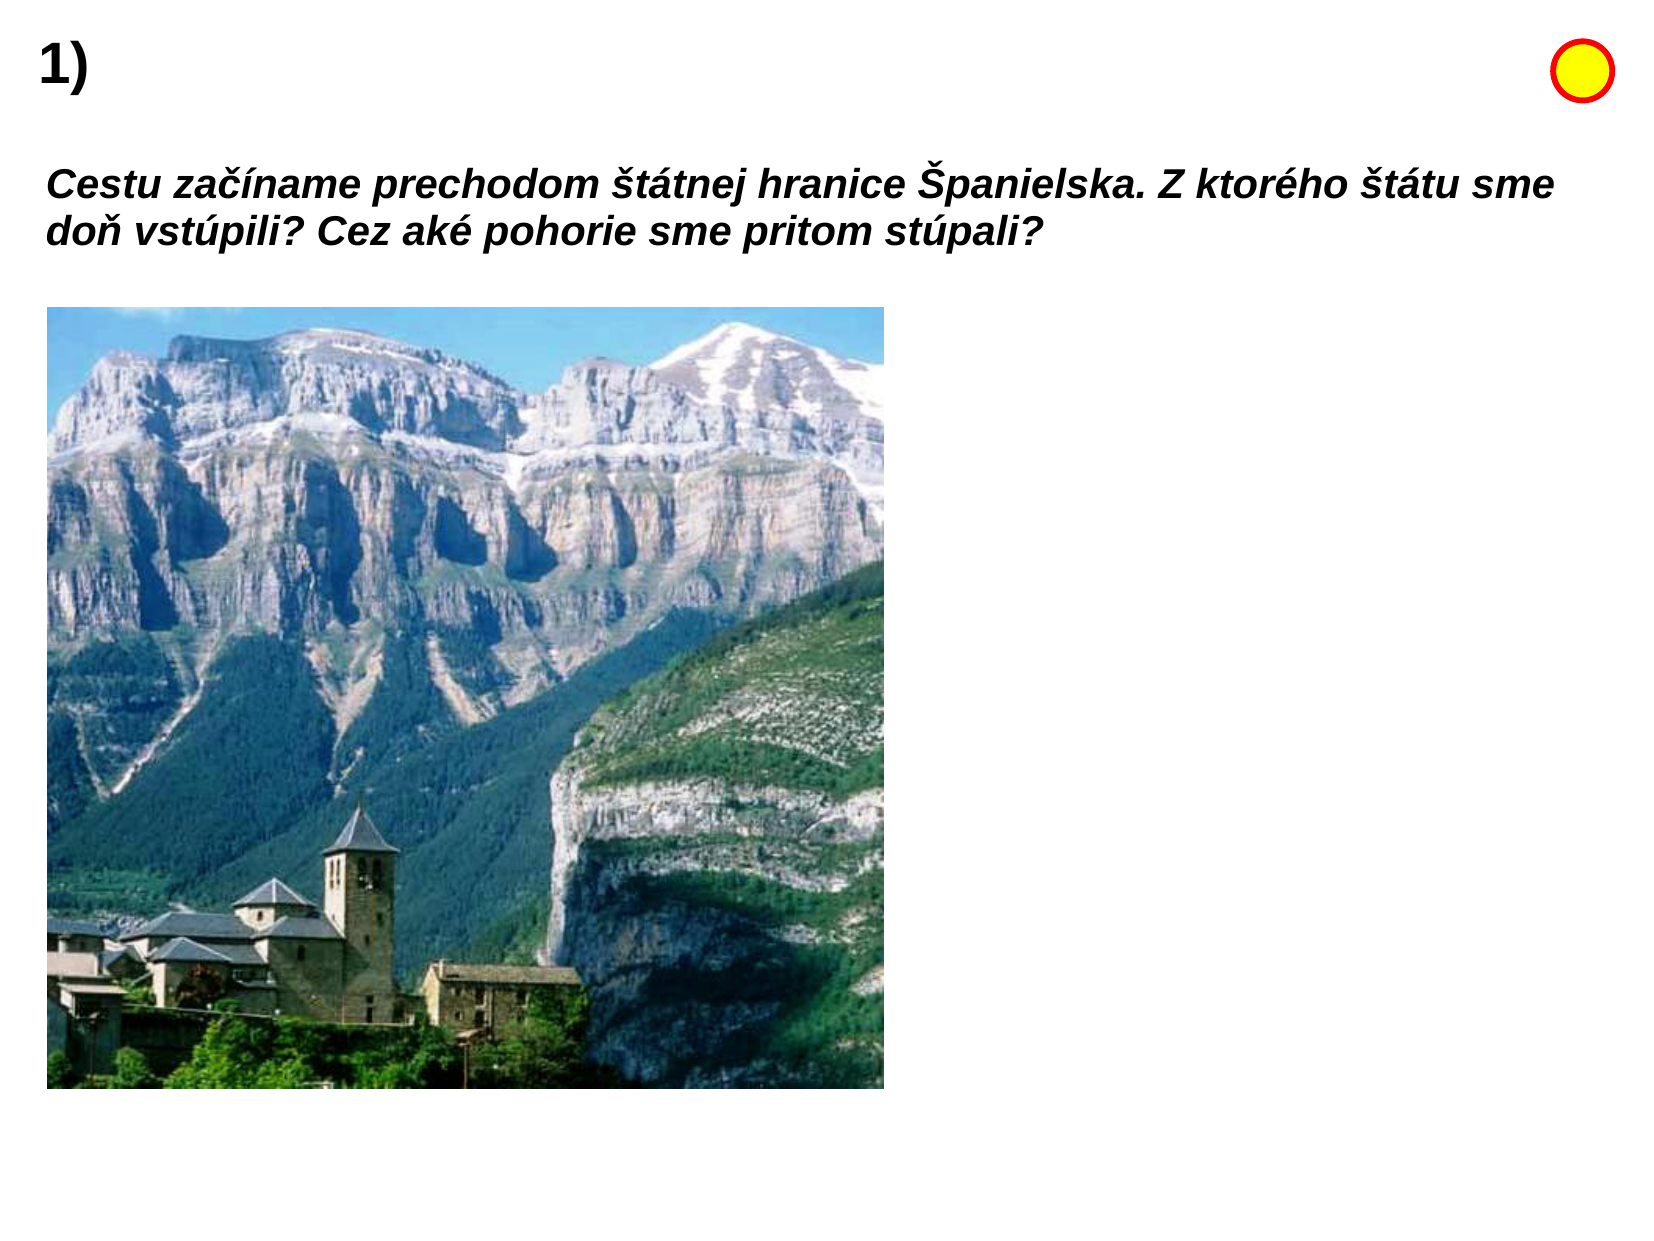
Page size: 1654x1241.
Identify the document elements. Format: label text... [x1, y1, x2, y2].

text_box Cestu začíname prechodom štátnej hranice Španielska. Z ktorého štátu sme doň vstúpili? Cez aké pohorie sme pritom stúpali? [31, 153, 1654, 262]
picture [47, 307, 884, 1089]
text_box [1553, 41, 1613, 101]
text_box 1) [23, 23, 1123, 104]
